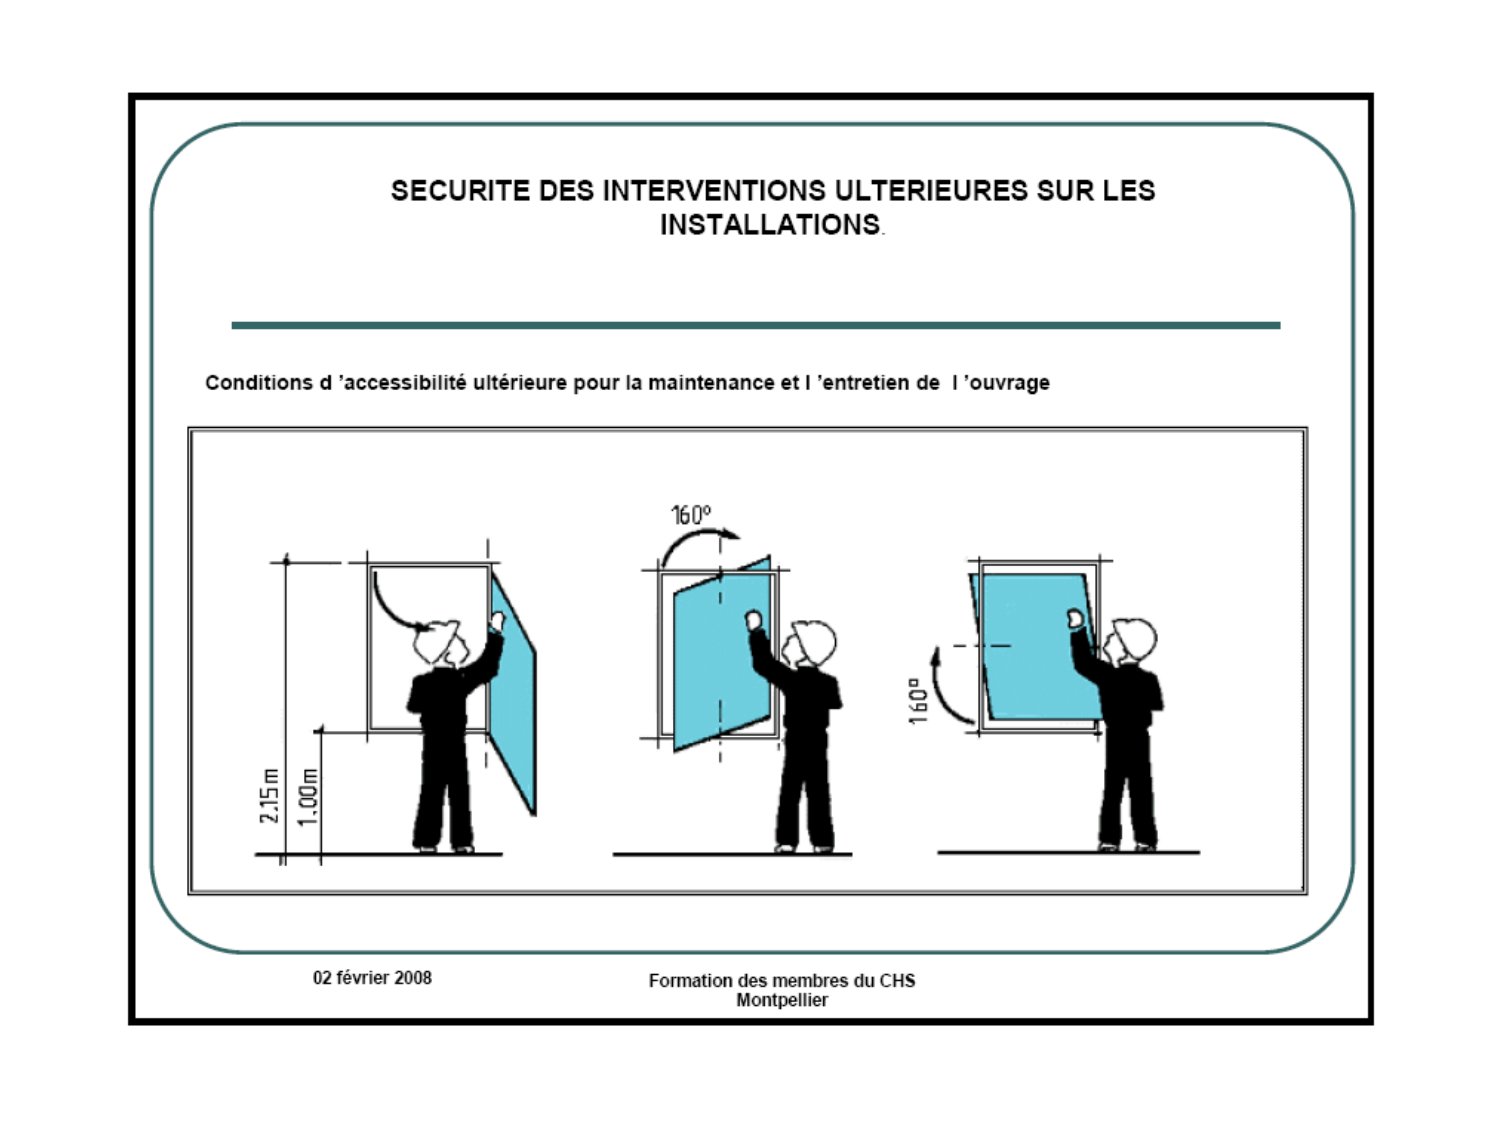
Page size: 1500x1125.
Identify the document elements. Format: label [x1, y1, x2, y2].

picture [112, 84, 1387, 1041]
